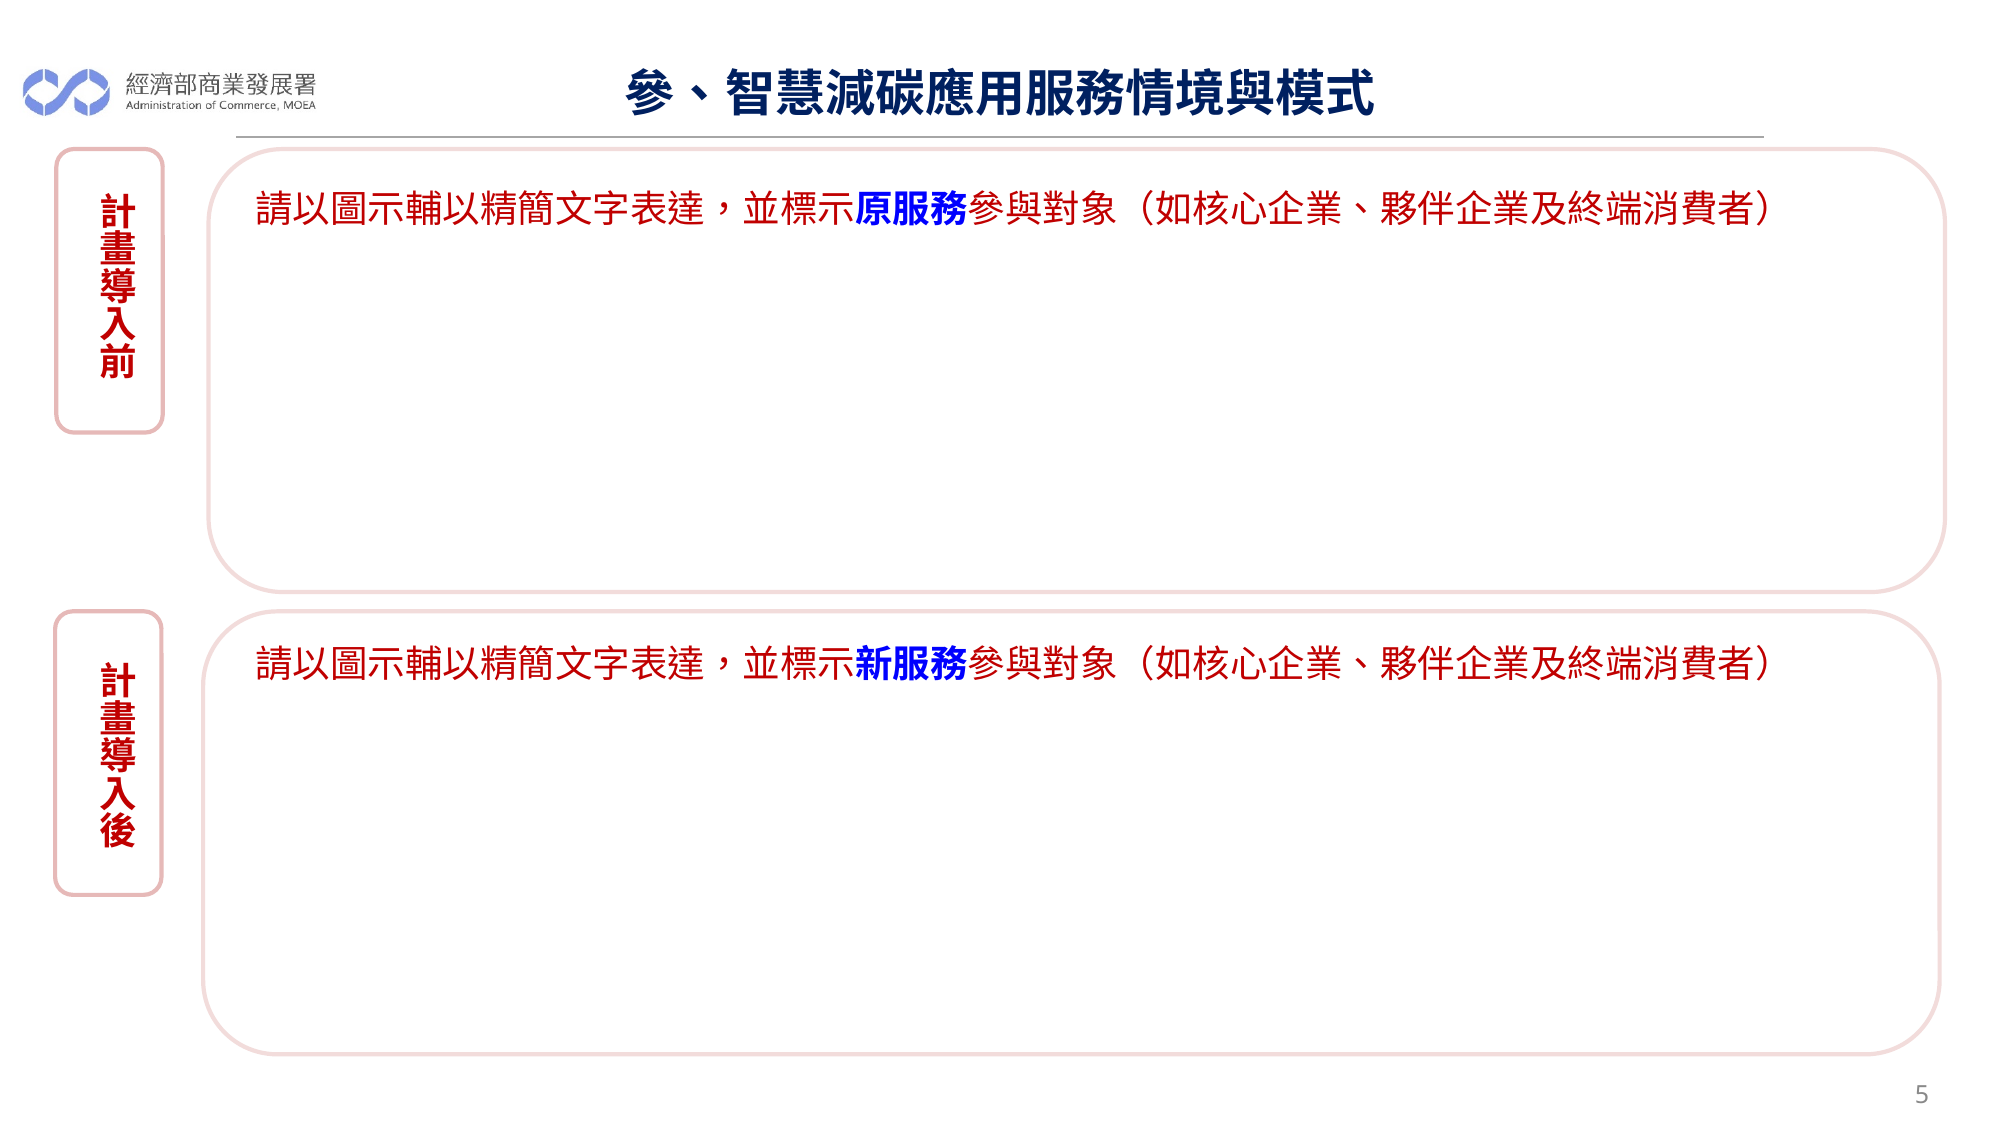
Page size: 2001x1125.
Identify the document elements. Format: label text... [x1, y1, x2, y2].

text_box 4 [1899, 1065, 2000, 1125]
text_box 請以圖示輔以精簡文字表達，並標示原服務參與對象（如核心企業、夥伴企業及終端消費者） [240, 178, 1869, 238]
text_box 計畫導入後 [71, 646, 148, 895]
title 參、智慧減碳應用服務情境與模式 [338, 46, 1662, 136]
text_box 請以圖示輔以精簡文字表達，並標示新服務參與對象（如核心企業、夥伴企業及終端消費者） [240, 632, 1918, 693]
text_box 計畫導入前 [71, 177, 148, 426]
